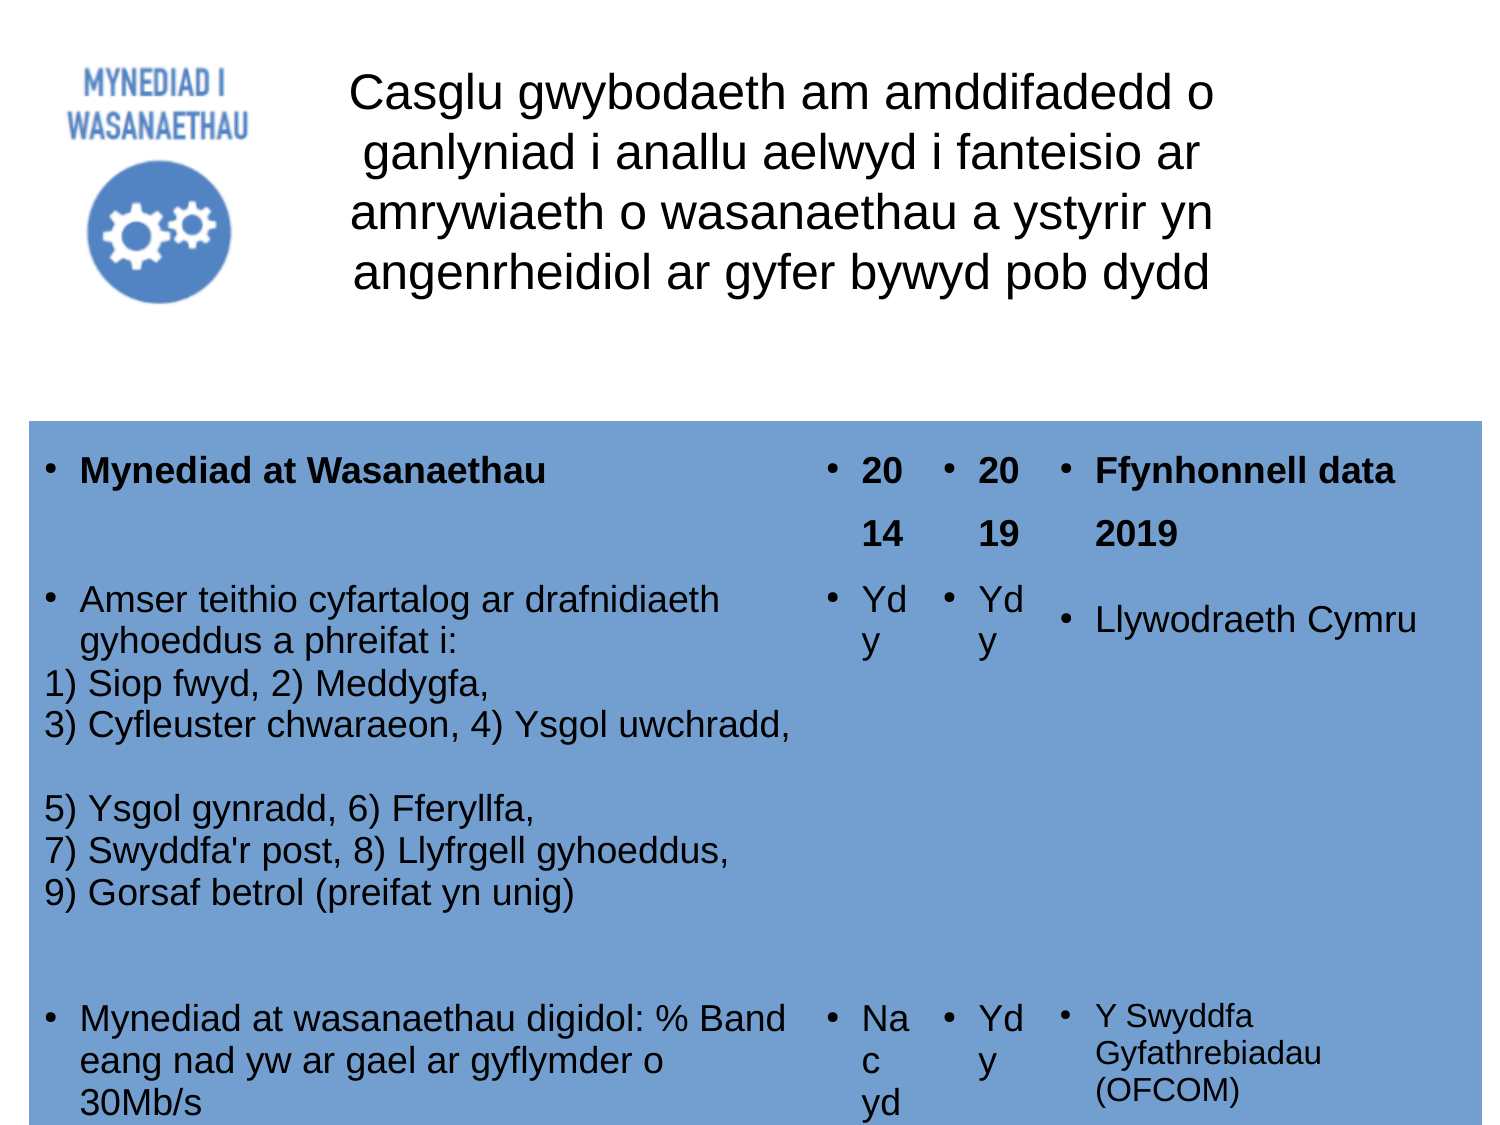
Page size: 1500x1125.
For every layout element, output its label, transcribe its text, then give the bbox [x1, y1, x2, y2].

picture [53, 58, 261, 312]
table_cell Y Swyddfa Gyfathrebiadau (OFCOM) [1045, 990, 1482, 1125]
table_header 2014 [811, 421, 928, 571]
table_cell Amser teithio cyfartalog ar drafnidiaeth gyhoeddus a phreifat i: 1) Siop fwyd, 2) Meddygfa, 3) Cyfleuster chwaraeon, 4) Ysgol uwchradd, 5) Ysgol gynradd, 6) Fferyllfa, 7) Swyddfa'r post, 8) Llyfrgell gyhoeddus, 9) Gorsaf betrol (preifat yn unig) [29, 571, 811, 990]
table_cell Mynediad at wasanaethau digidol: % Band eang nad yw ar gael ar gyflymder o 30Mb/s [29, 990, 811, 1125]
table_cell Ydy [811, 571, 928, 990]
table_header Ffynhonnell data 2019 [1045, 421, 1482, 571]
text_box Casglu gwybodaeth am amddifadedd o ganlyniad i anallu aelwyd i fanteisio ar amrywiaeth o wasanaethau a ystyrir yn angenrheidiol ar gyfer bywyd pob dydd [306, 52, 1258, 307]
table_cell Ydy [928, 990, 1045, 1125]
table_cell Nac ydy [811, 990, 928, 1125]
table_cell Ydy [928, 571, 1045, 990]
table_header Mynediad at Wasanaethau [29, 421, 811, 571]
table_header 2019 [928, 421, 1045, 571]
table_cell Llywodraeth Cymru [1045, 571, 1482, 990]
